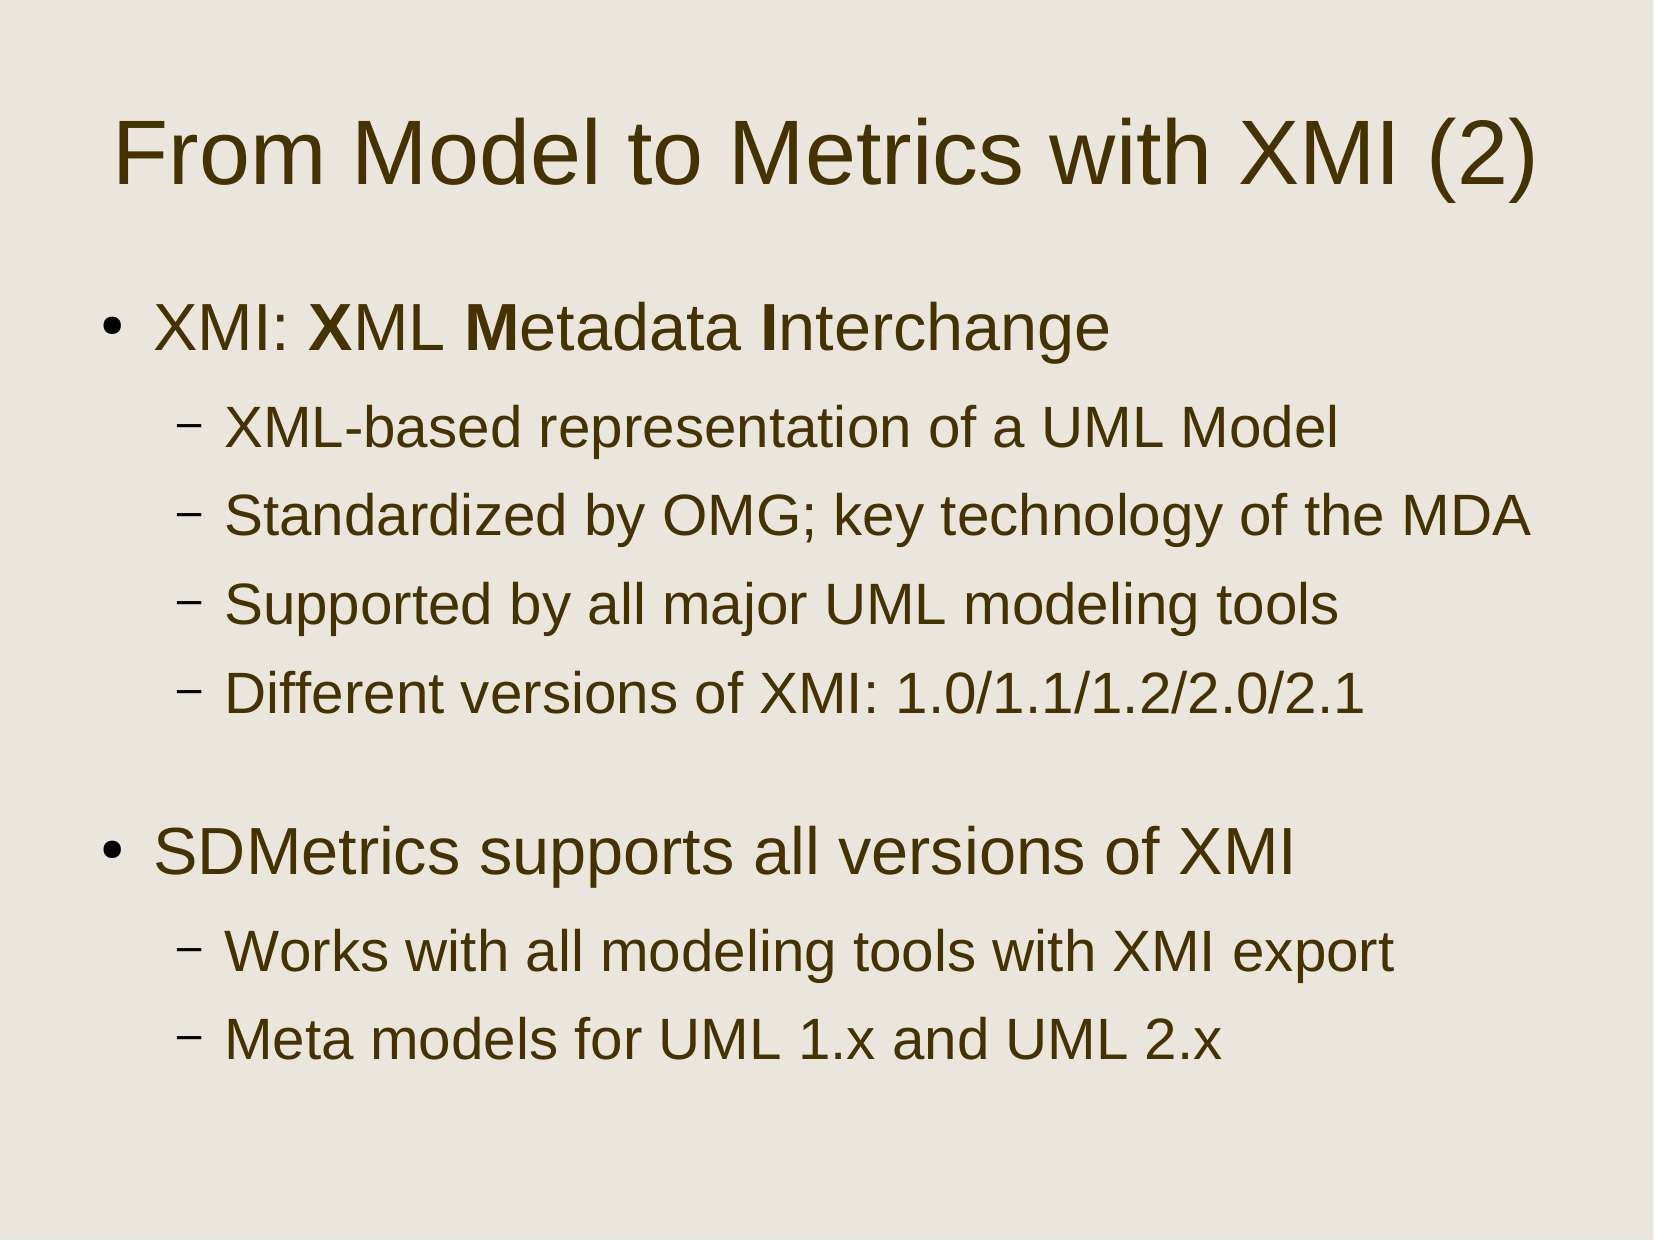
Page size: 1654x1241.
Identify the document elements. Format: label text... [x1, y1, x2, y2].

title From Model to Metrics with XMI (2) [82, 49, 1571, 257]
list XMI: XML Metadata Interchange XML-based representation of a UML Model Standardized by OMG; key technology of the MDA Supported by all major UML modeling tools Different versions of XMI: 1.0/1.1/1.2/2.0/2.1 SDMetrics supports all versions of XMI Works with all modeling tools with XMI export Meta models for UML 1.x and UML 2.x [82, 290, 1571, 1109]
